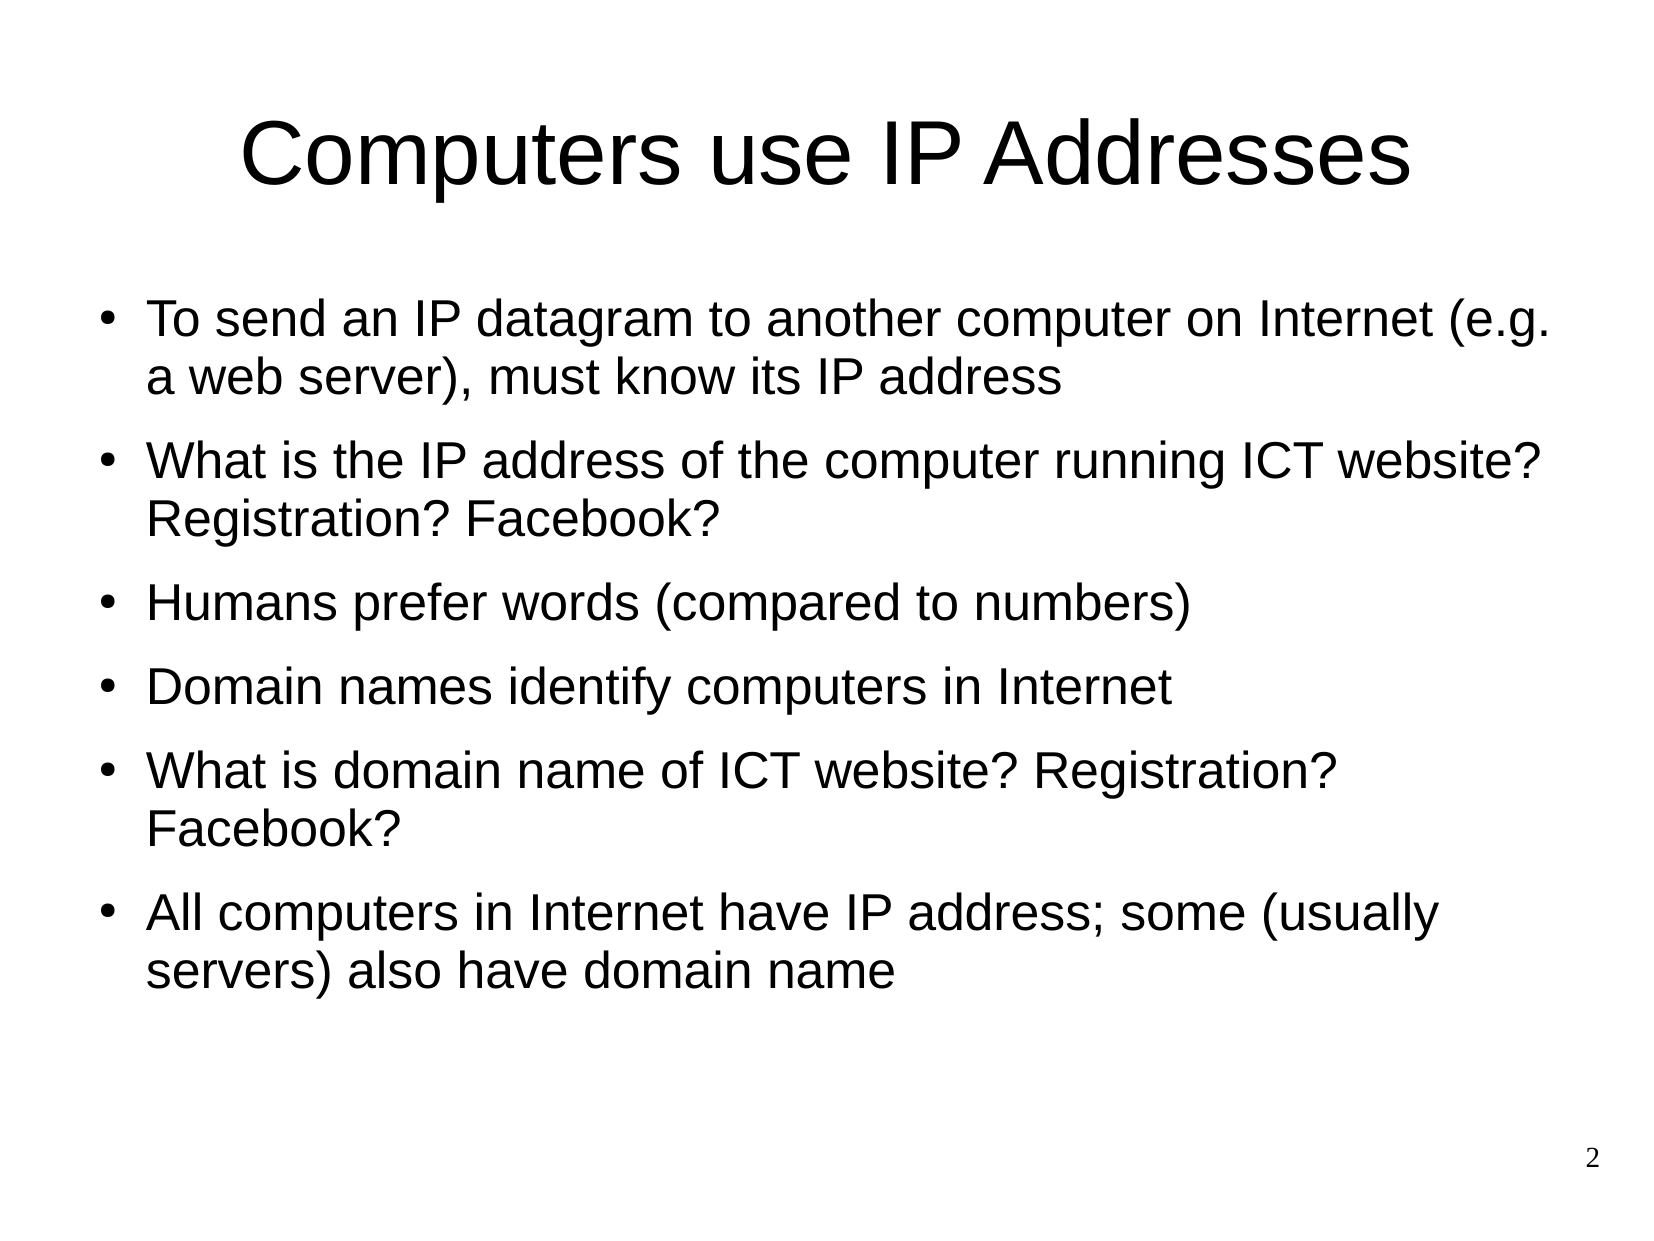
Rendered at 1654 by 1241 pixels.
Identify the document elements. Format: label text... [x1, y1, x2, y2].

title Computers use IP Addresses [82, 49, 1571, 257]
list To send an IP datagram to another computer on Internet (e.g. a web server), must know its IP address What is the IP address of the computer running ICT website? Registration? Facebook? Humans prefer words (compared to numbers) Domain names identify computers in Internet What is domain name of ICT website? Registration? Facebook? All computers in Internet have IP address; some (usually servers) also have domain name [82, 290, 1571, 1010]
